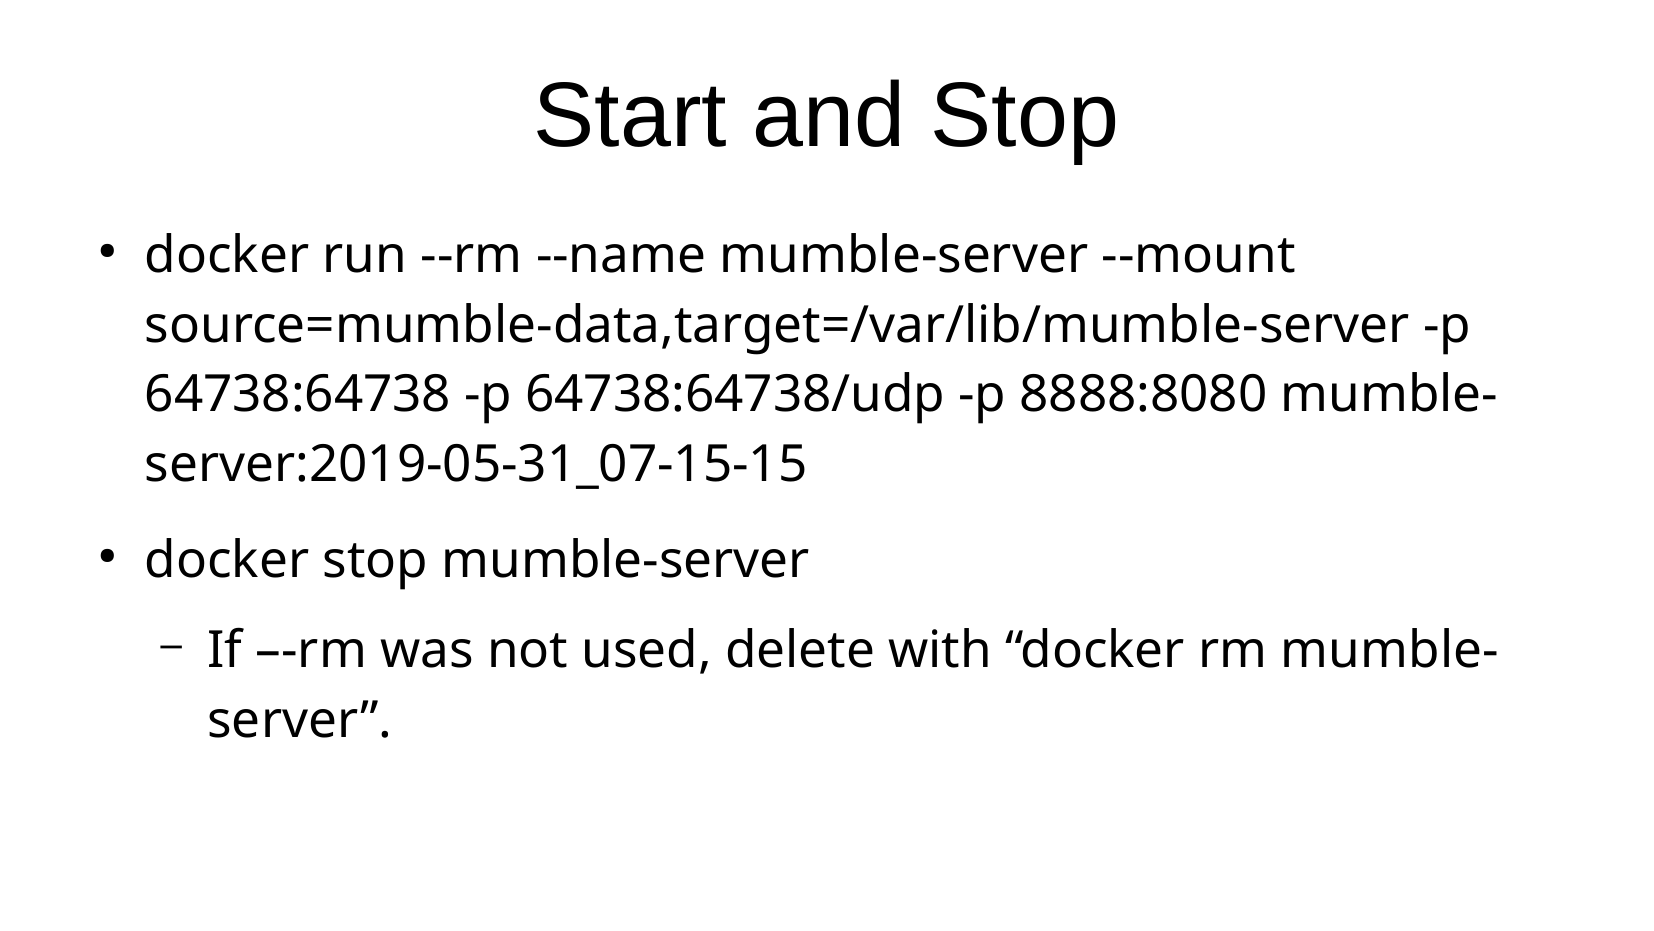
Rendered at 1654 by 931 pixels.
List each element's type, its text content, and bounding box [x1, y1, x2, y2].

title Start and Stop [82, 37, 1571, 193]
list docker run --rm --name mumble-server --mount source=mumble-data,target=/var/lib/mumble-server -p 64738:64738 -p 64738:64738/udp -p 8888:8080 mumble-server:2019-05-31_07-15-15 docker stop mumble-server If –-rm was not used, delete with “docker rm mumble-server”. [82, 217, 1571, 758]
